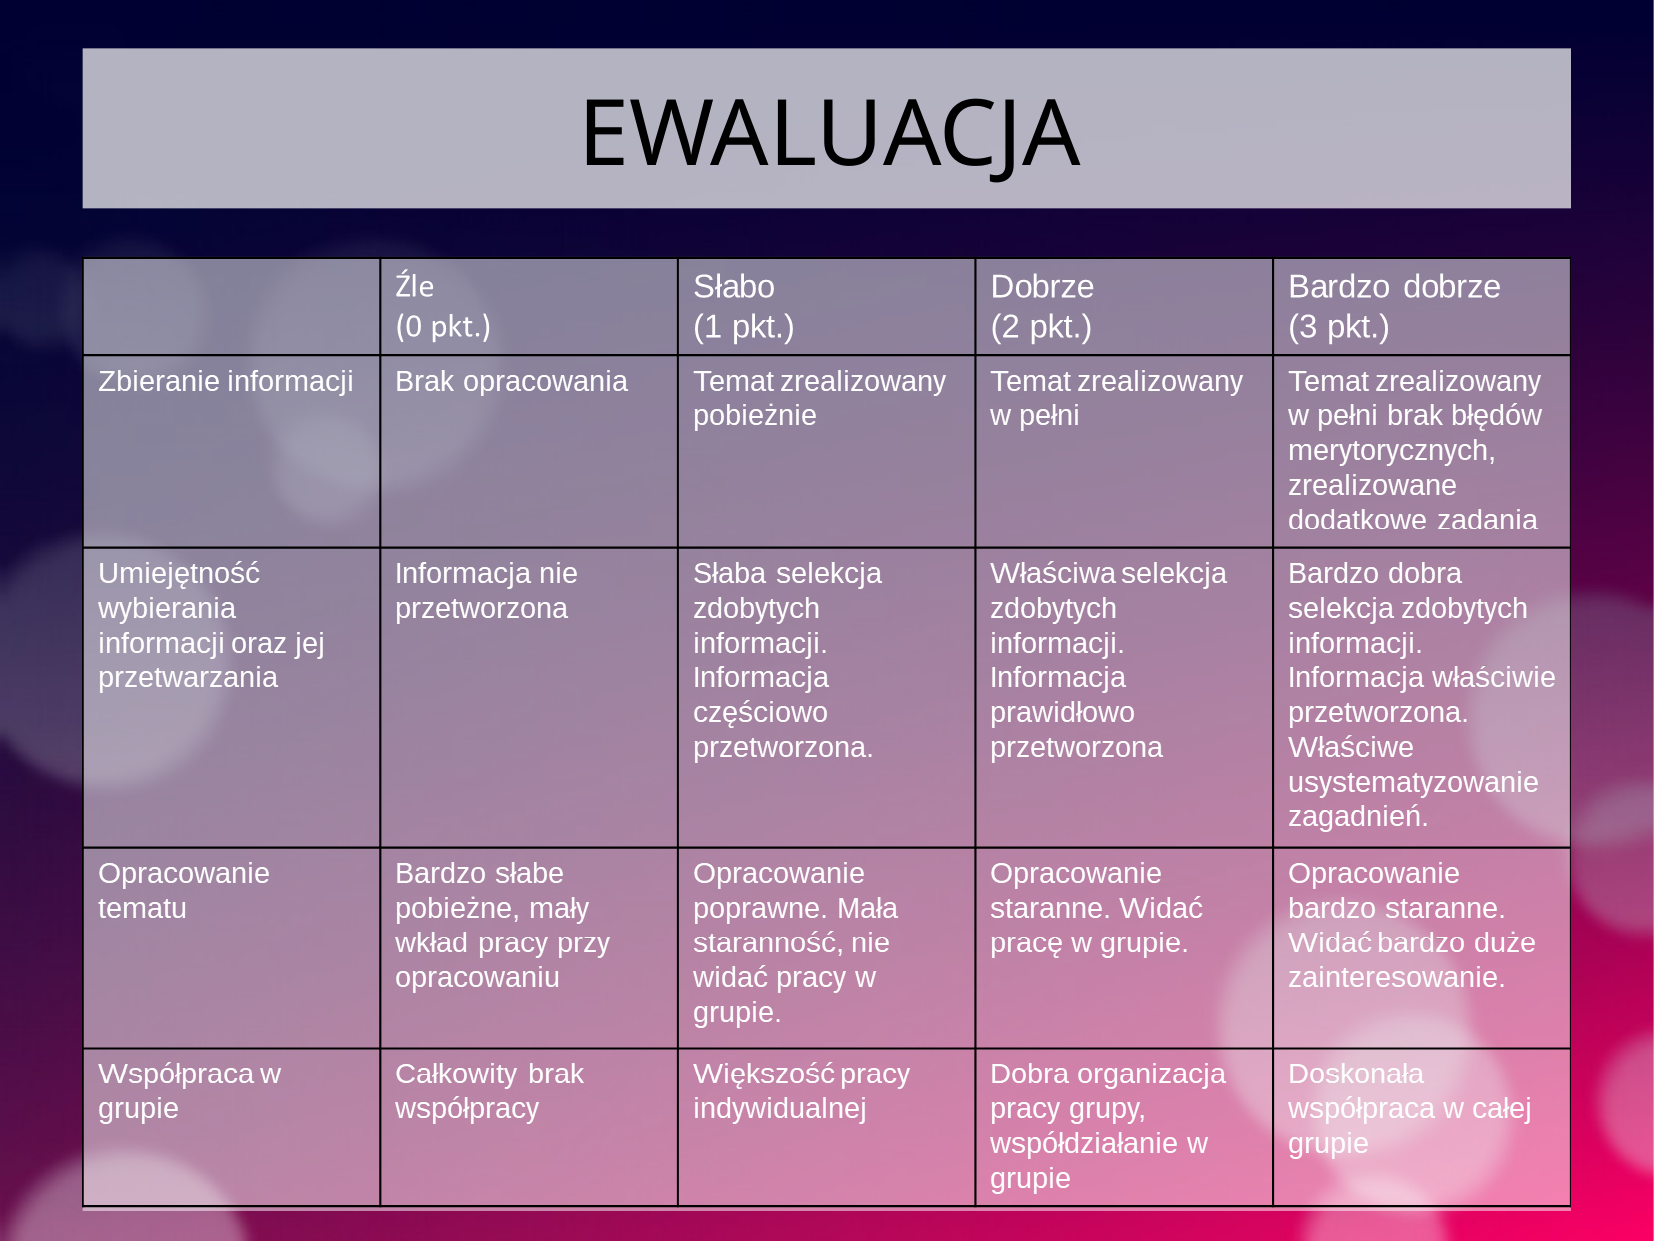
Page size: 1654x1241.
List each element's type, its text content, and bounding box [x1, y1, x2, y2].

title EWALUACJA [82, 48, 1571, 209]
picture [82, 256, 1571, 1211]
